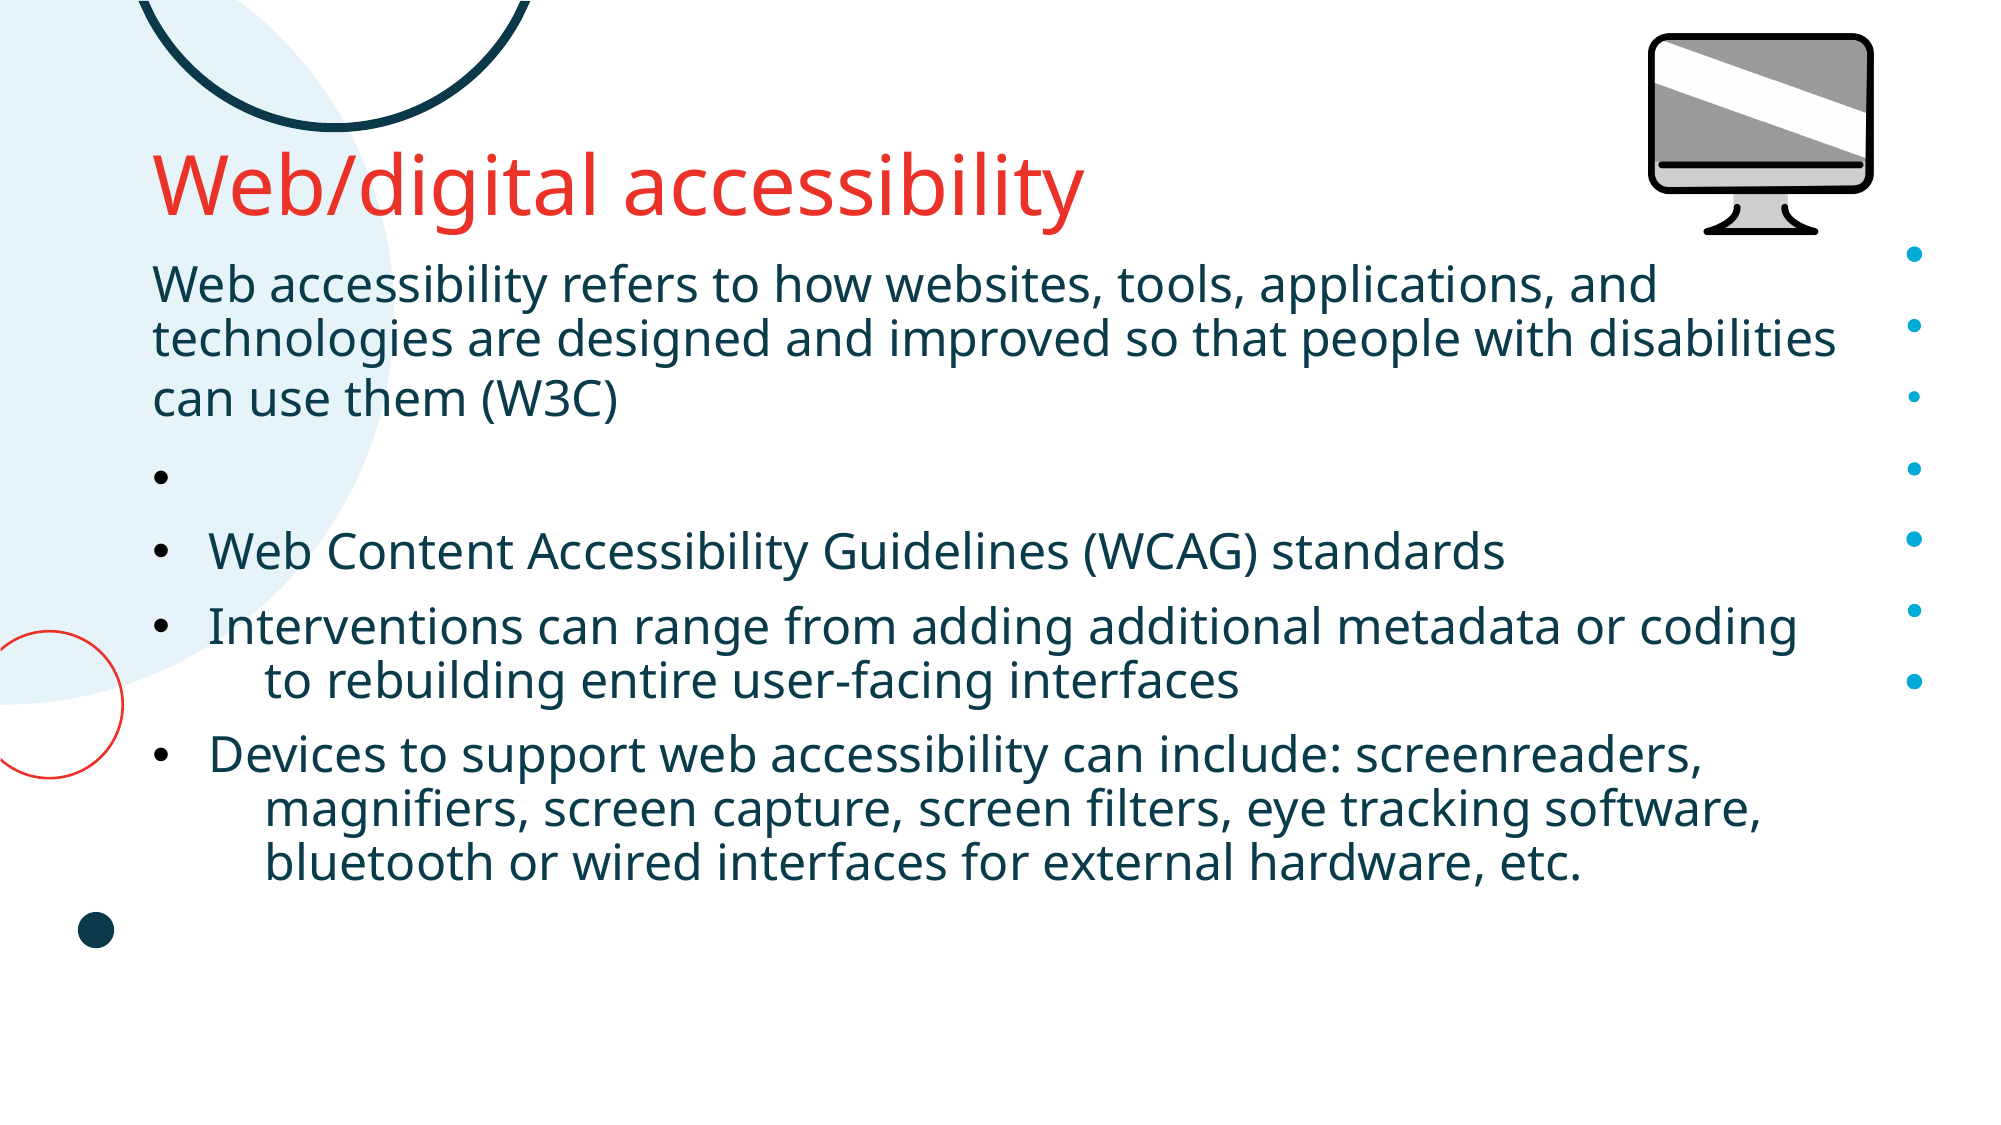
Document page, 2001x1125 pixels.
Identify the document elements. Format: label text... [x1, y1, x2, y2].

picture [1637, 0, 1883, 246]
list Web accessibility refers to how websites, tools, applications, and technologies are designed and improved so that people with disabilities can use them (W3C) Web Content Accessibility Guidelines (WCAG) standards Interventions can range from adding additional metadata or coding to rebuilding entire user-facing interfaces Devices to support web accessibility can include: screenreaders, magnifiers, screen capture, screen filters, eye tracking software, bluetooth or wired interfaces for external hardware, etc. [137, 251, 1863, 1108]
title Web/digital accessibility [137, 79, 1863, 251]
